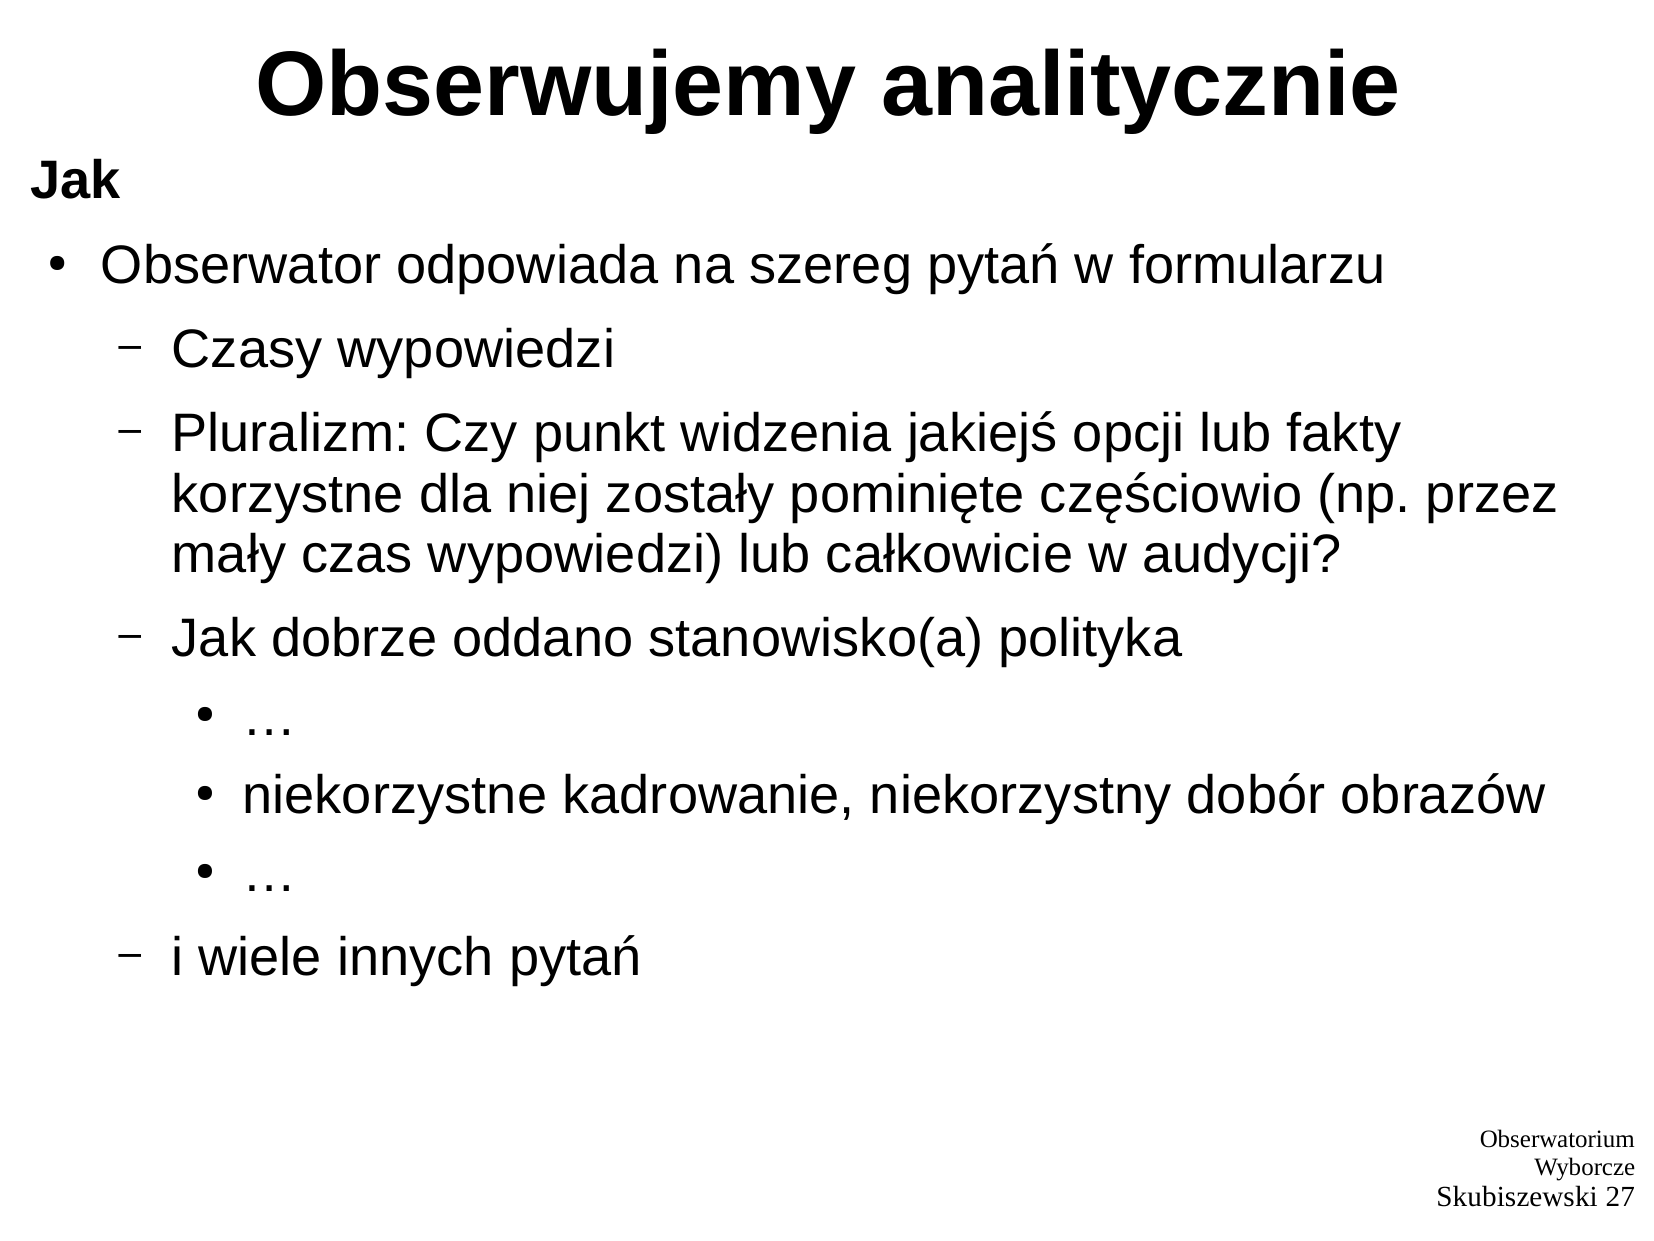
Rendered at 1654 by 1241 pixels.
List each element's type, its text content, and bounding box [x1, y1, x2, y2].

list Jak Obserwator odpowiada na szereg pytań w formularzu Czasy wypowiedzi Pluralizm: Czy punkt widzenia jakiejś opcji lub fakty korzystne dla niej zostały pominięte częściowio (np. przez mały czas wypowiedzi) lub całkowicie w audycji? Jak dobrze oddano stanowisko(a) polityka … niekorzystne kadrowanie, niekorzystny dobór obrazów … i wiele innych pytań [30, 150, 1621, 1186]
title Obserwujemy analitycznie [84, 32, 1573, 150]
